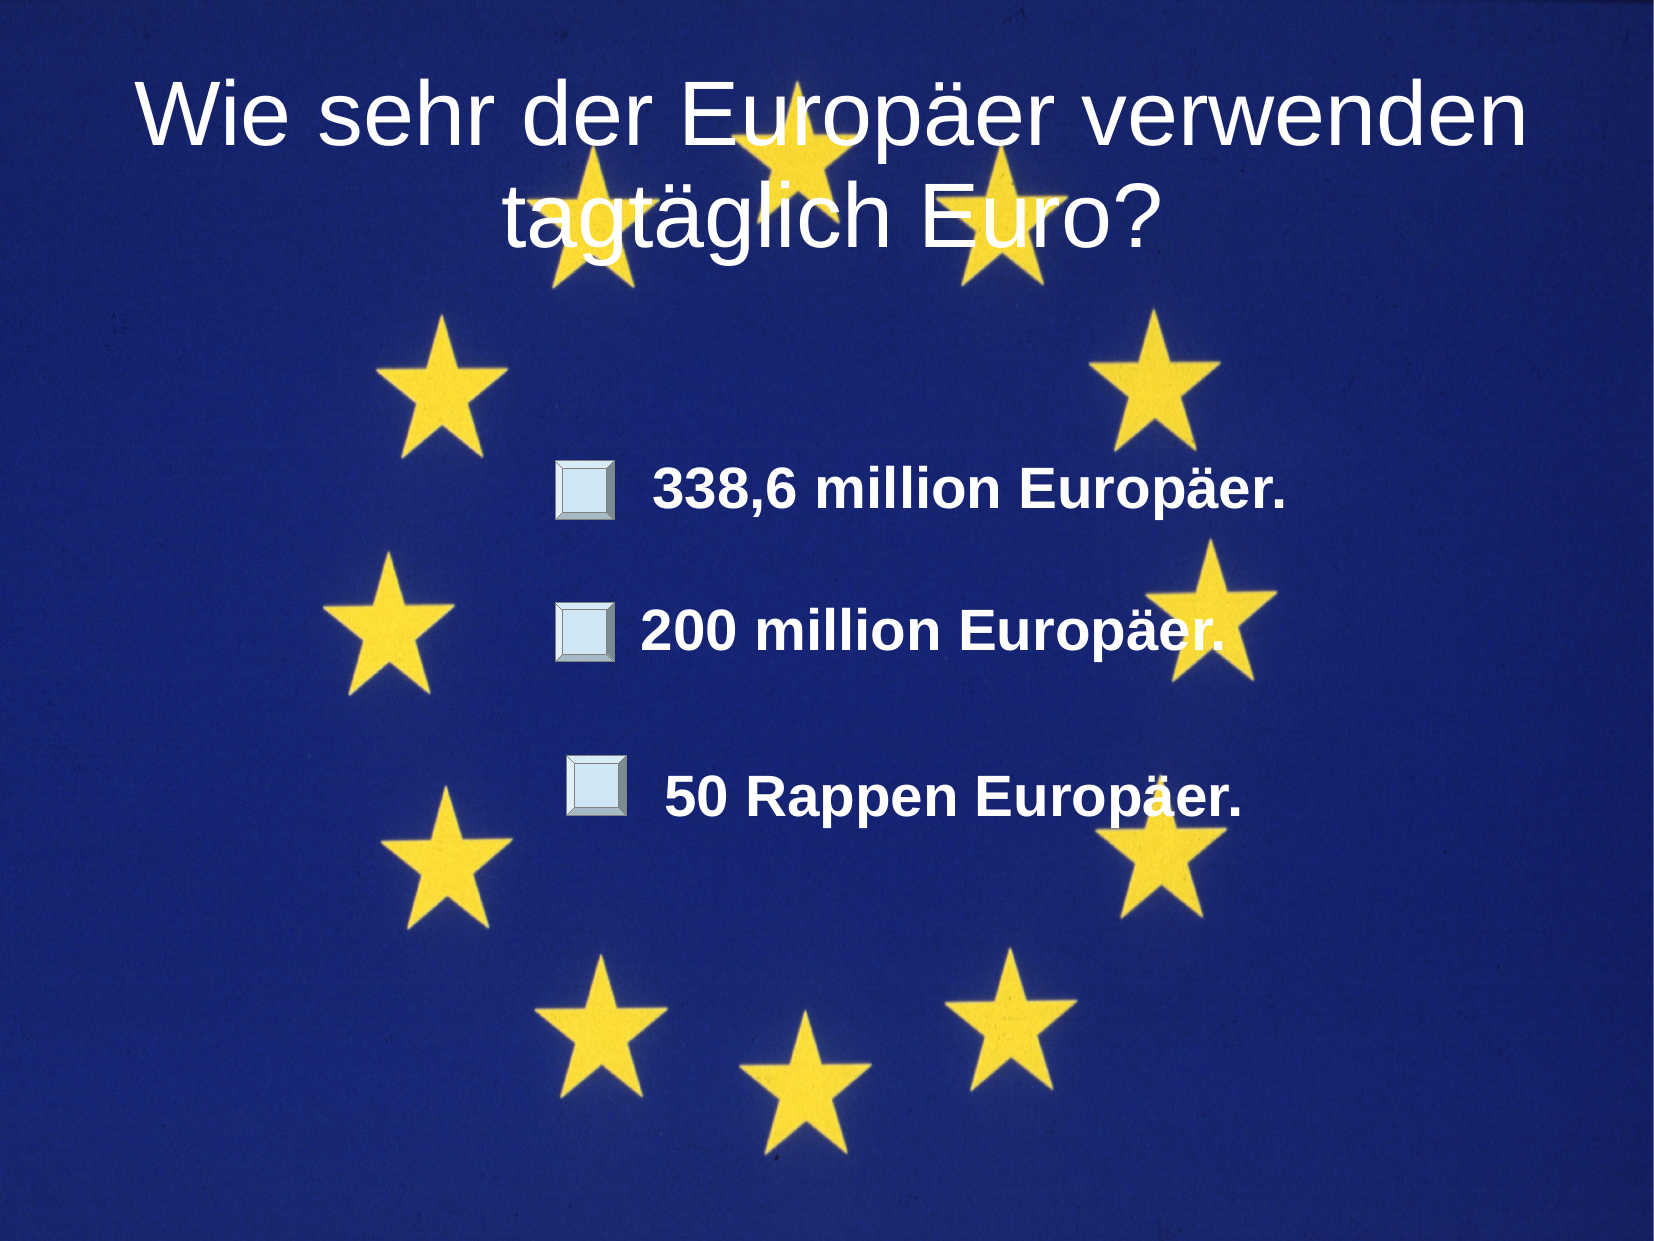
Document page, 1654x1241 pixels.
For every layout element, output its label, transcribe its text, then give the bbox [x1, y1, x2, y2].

text_box 200 million Europäer. [625, 590, 1243, 672]
text_box 338,6 million Europäer. [637, 448, 1303, 531]
text_box [556, 602, 615, 662]
picture [0, 0, 1654, 1241]
text_box [556, 460, 615, 520]
text_box 50 Rappen Europäer. [649, 755, 1259, 838]
text_box [567, 755, 627, 816]
title Wie sehr der Europäer verwenden tagtäglich Euro? [70, 0, 1595, 473]
